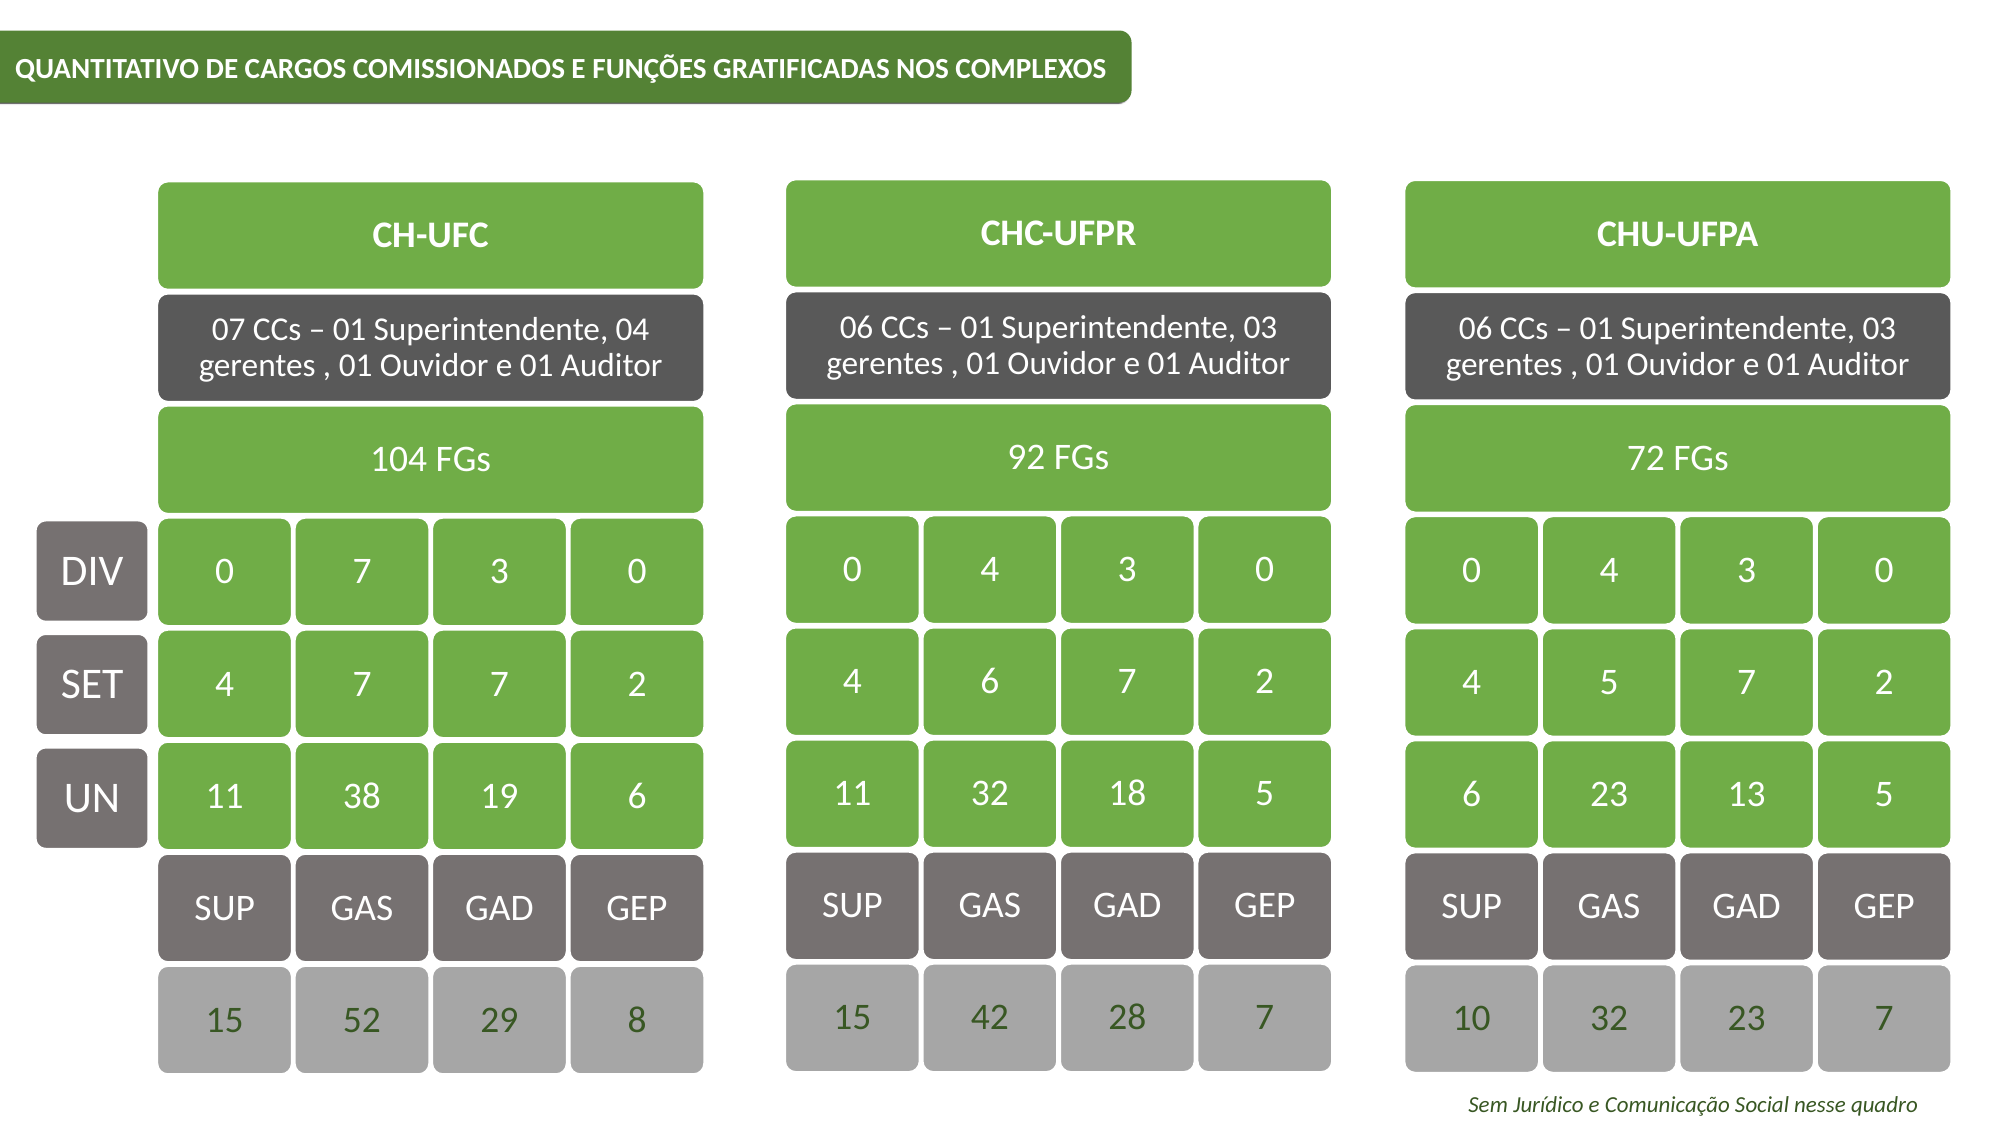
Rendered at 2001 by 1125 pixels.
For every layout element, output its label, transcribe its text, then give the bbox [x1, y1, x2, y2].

text_box GEP [1197, 851, 1333, 961]
text_box 6 [922, 627, 1058, 736]
text_box DIV [38, 523, 146, 619]
text_box CHU-UFPA [1404, 179, 1952, 289]
text_box 7 [1679, 628, 1814, 737]
text_box 06 CCs – 01 Superintendente, 03 gerentes , 01 Ouvidor e 01 Auditor [1404, 292, 1952, 401]
text_box 07 CCs – 01 Superintendente, 04 gerentes , 01 Ouvidor e 01 Auditor [157, 293, 705, 402]
text_box 0 [1197, 515, 1333, 624]
text_box [38, 524, 149, 622]
text_box SUP [785, 851, 920, 961]
text_box SET [38, 637, 146, 733]
text_box 11 [785, 739, 920, 848]
text_box 23 [1679, 964, 1814, 1073]
text_box 13 [1679, 740, 1814, 849]
text_box GAD [1679, 852, 1814, 961]
text_box 32 [922, 739, 1058, 848]
text_box 5 [1816, 740, 1952, 849]
text_box 104 FGs [157, 405, 705, 514]
text_box 0 [157, 517, 292, 627]
text_box GAD [1059, 851, 1195, 961]
text_box 28 [1059, 963, 1195, 1073]
text_box GEP [569, 853, 705, 963]
text_box 10 [1404, 964, 1540, 1073]
text_box 2 [1197, 627, 1333, 736]
text_box 0 [569, 517, 705, 627]
text_box 32 [1541, 964, 1677, 1073]
text_box 3 [1059, 515, 1195, 624]
text_box 29 [432, 965, 567, 1075]
text_box 0 [785, 515, 920, 624]
text_box 11 [157, 741, 292, 851]
text_box 8 [569, 965, 705, 1075]
text_box GAS [1541, 852, 1677, 961]
text_box 7 [1197, 963, 1333, 1073]
text_box 2 [569, 629, 705, 739]
text_box 42 [922, 963, 1058, 1073]
text_box 2 [1816, 628, 1952, 737]
text_box UN [38, 750, 146, 846]
text_box 4 [157, 629, 292, 739]
text_box 7 [1816, 964, 1952, 1073]
text_box 23 [1541, 740, 1677, 849]
text_box [35, 751, 149, 849]
text_box [35, 634, 149, 732]
text_box 3 [1679, 516, 1814, 625]
text_box Sem Jurídico e Comunicação Social nesse quadro [1415, 1084, 1972, 1125]
text_box 5 [1197, 739, 1333, 848]
text_box 4 [785, 627, 920, 736]
text_box 4 [1404, 628, 1540, 737]
text_box 0 [1816, 516, 1952, 625]
text_box 15 [785, 963, 920, 1073]
text_box 52 [294, 965, 430, 1075]
text_box 18 [1059, 739, 1195, 848]
text_box 15 [157, 965, 292, 1075]
text_box SUP [157, 853, 292, 963]
text_box 92 FGs [785, 403, 1333, 512]
text_box GAS [922, 851, 1058, 961]
text_box 72 FGs [1404, 404, 1952, 513]
text_box GAS [294, 853, 430, 963]
text_box 7 [294, 517, 430, 627]
text_box 7 [294, 629, 430, 739]
text_box 5 [1541, 628, 1677, 737]
text_box 7 [1059, 627, 1195, 736]
text_box 0 [1404, 516, 1540, 625]
text_box 3 [432, 517, 567, 627]
text_box 6 [569, 741, 705, 851]
text_box 4 [1541, 516, 1677, 625]
text_box 38 [294, 741, 430, 851]
text_box 7 [432, 629, 567, 739]
text_box 6 [1404, 740, 1540, 849]
text_box QUANTITATIVO DE CARGOS COMISSIONADOS E FUNÇÕES GRATIFICADAS NOS COMPLEXOS [0, 30, 1132, 103]
text_box CHC-UFPR [785, 179, 1333, 288]
text_box 06 CCs – 01 Superintendente, 03 gerentes , 01 Ouvidor e 01 Auditor [785, 291, 1333, 400]
text_box GEP [1816, 852, 1952, 961]
text_box CH-UFC [157, 181, 705, 290]
text_box 19 [432, 741, 567, 851]
text_box 4 [922, 515, 1058, 624]
text_box SUP [1404, 852, 1540, 961]
text_box GAD [432, 853, 567, 963]
